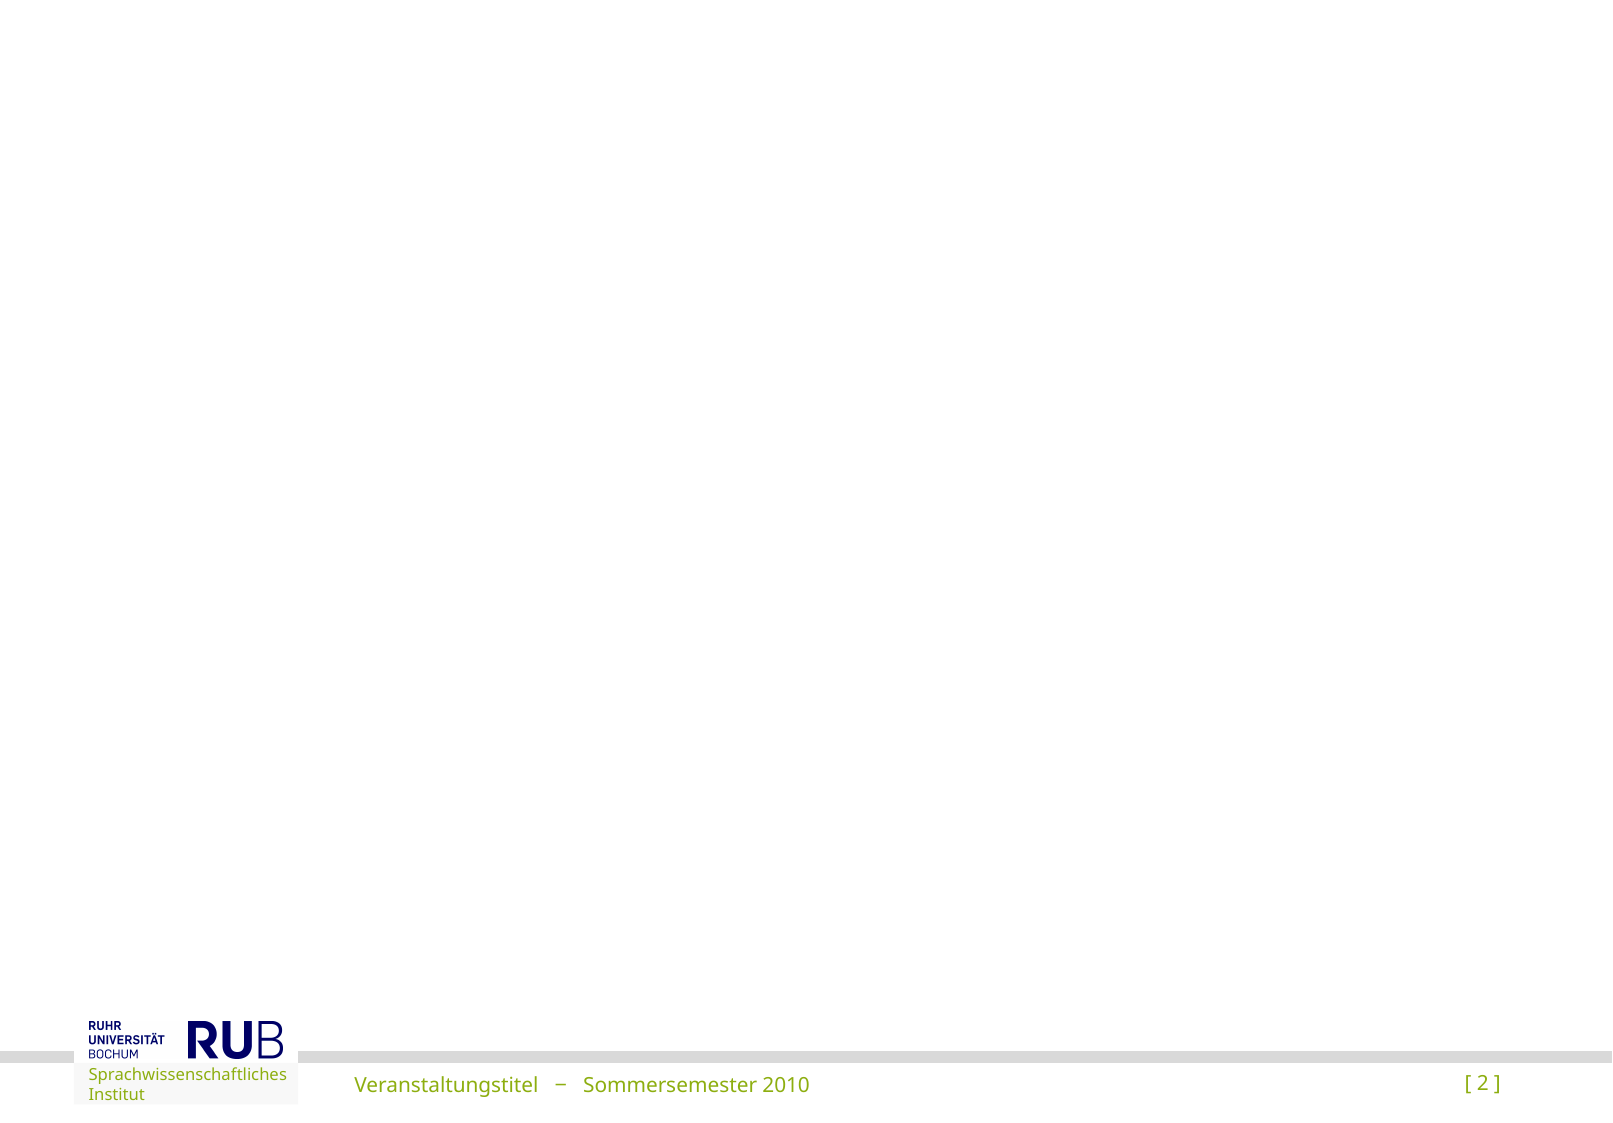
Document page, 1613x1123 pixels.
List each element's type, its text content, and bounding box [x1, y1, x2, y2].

picture [89, 1021, 283, 1059]
text_box [ <Foliennummer> ] [1464, 1062, 1554, 1105]
text_box Veranstaltungstitel ‒ Sommersemester 2010 [354, 1062, 1418, 1105]
